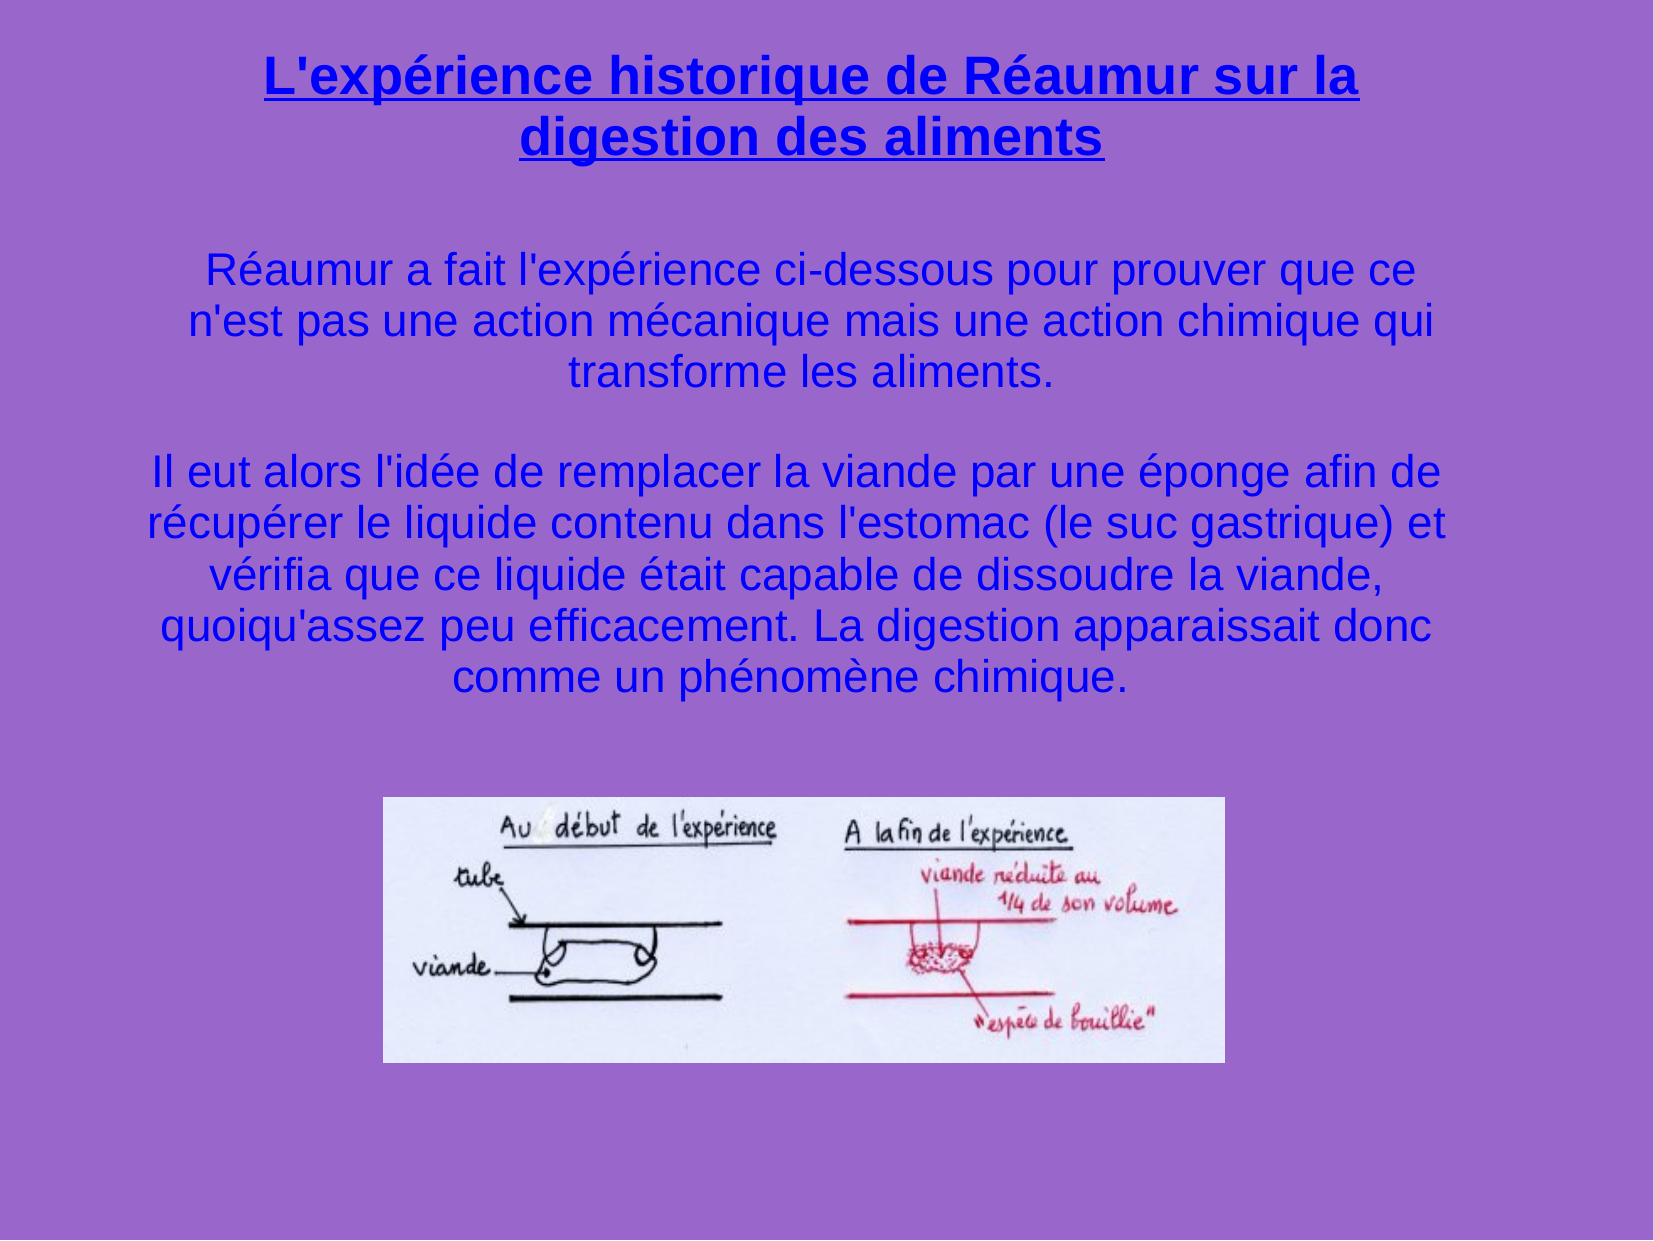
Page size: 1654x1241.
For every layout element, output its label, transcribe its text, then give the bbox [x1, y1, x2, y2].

text_box Réaumur a fait l'expérience ci-dessous pour prouver que ce n'est pas une action mécanique mais une action chimique qui transforme les aliments. [147, 236, 1477, 405]
text_box Il eut alors l'idée de remplacer la viande par une éponge afin de récupérer le liquide contenu dans l'estomac (le suc gastrique) et vérifia que ce liquide était capable de dissoudre la viande, quoiqu'assez peu efficacement. La digestion apparaissait donc comme un phénomène chimique. [118, 438, 1477, 709]
text_box L'expérience historique de Réaumur sur la digestion des aliments [236, 38, 1388, 178]
picture [383, 797, 1225, 1063]
